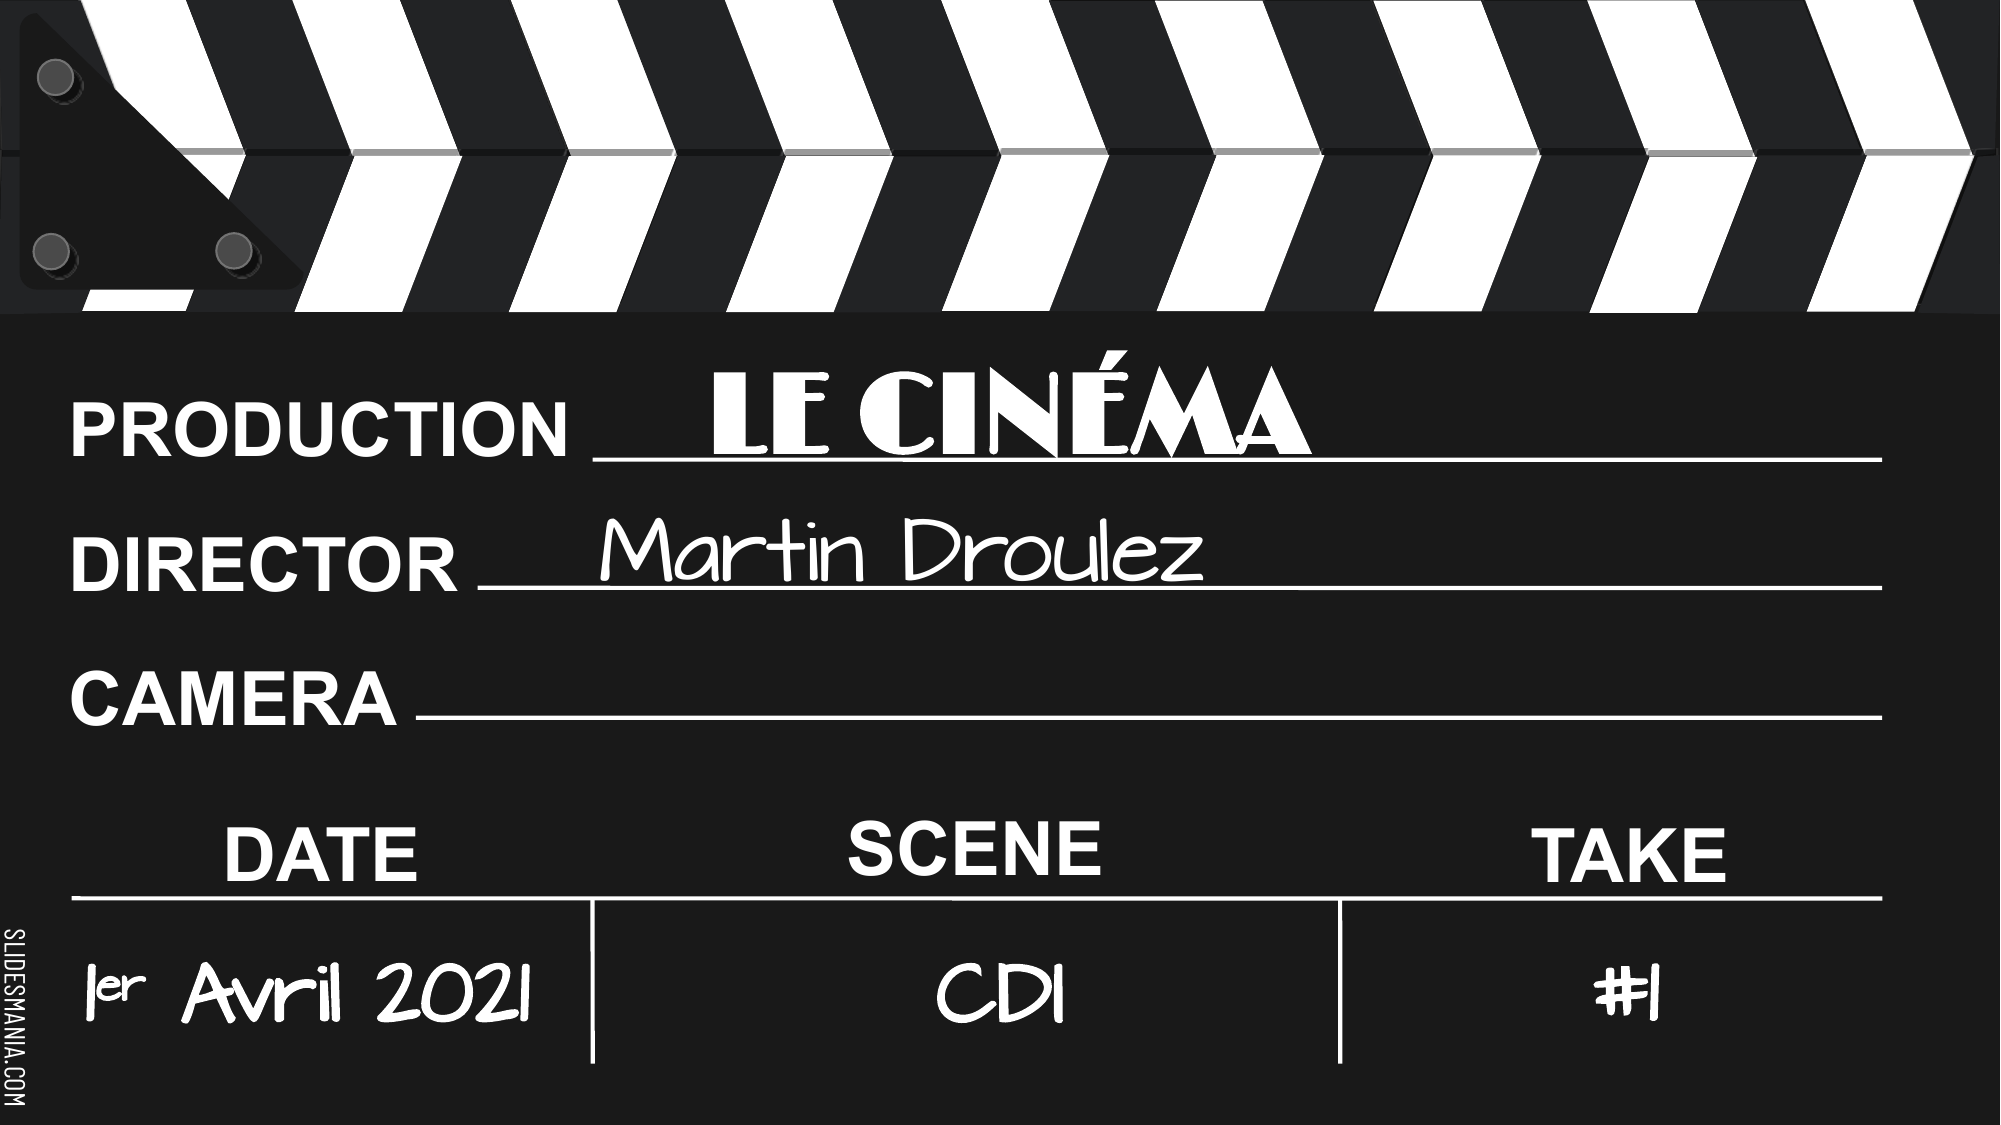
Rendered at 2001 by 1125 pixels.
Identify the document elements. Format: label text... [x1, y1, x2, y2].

text_box DATE [207, 799, 439, 896]
text_box 1er Avril 2021 [53, 944, 563, 1051]
text_box CAMERA [53, 642, 416, 749]
text_box CDI [745, 945, 1255, 1052]
text_box LE CINÉMA [691, 331, 1784, 458]
text_box DIRECTOR [53, 508, 478, 615]
text_box LE CINÉMA [1252, 415, 1270, 436]
text_box TAKE [1515, 799, 1747, 896]
text_box PRODUCTION [53, 374, 593, 481]
text_box SCENE [831, 793, 1123, 896]
text_box Martin Droulez [583, 498, 1377, 605]
text_box TAKE [1515, 901, 1747, 906]
text_box #1 [1372, 944, 1882, 1051]
text_box DATE [207, 901, 439, 905]
